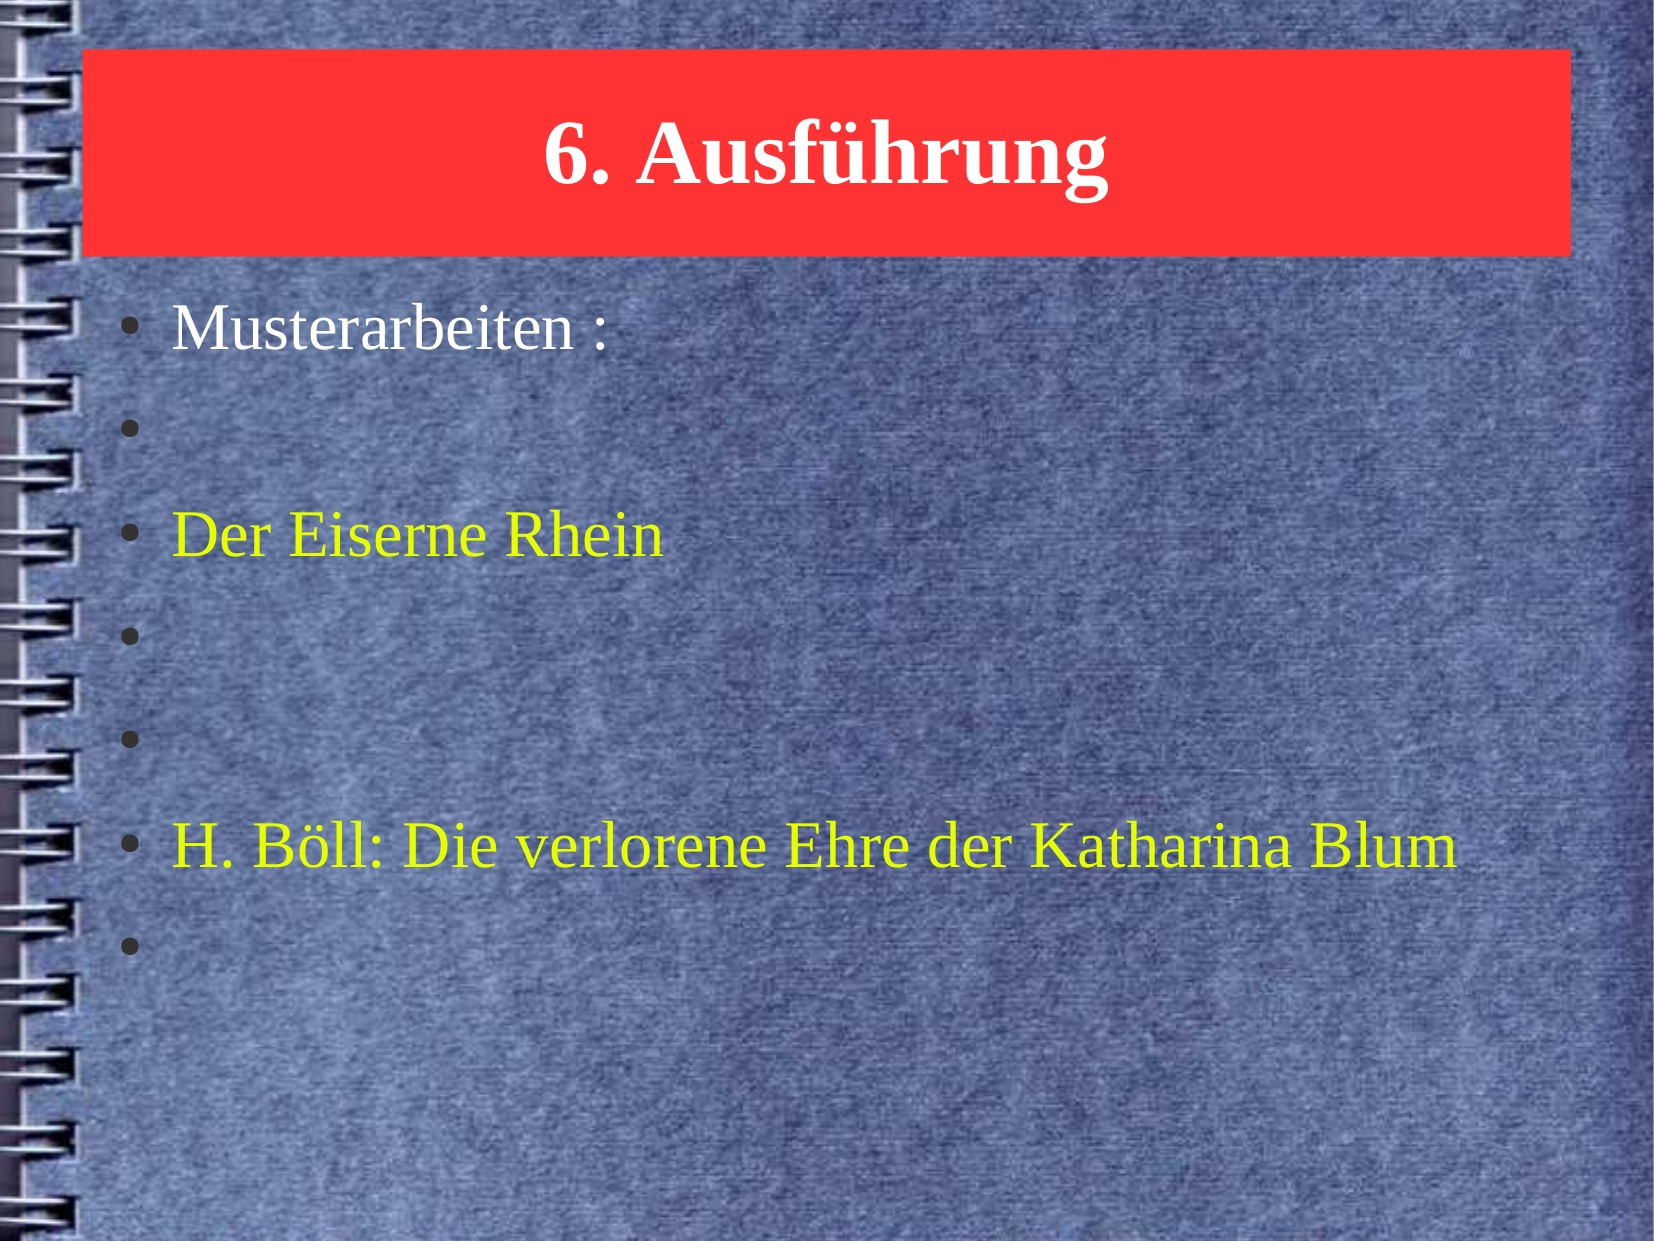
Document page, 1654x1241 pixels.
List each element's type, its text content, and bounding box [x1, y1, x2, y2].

picture [0, 0, 1654, 1241]
title 6. Ausführung [82, 49, 1571, 257]
list Musterarbeiten : Der Eiserne Rhein H. Böll: Die verlorene Ehre der Katharina Blum [82, 290, 1571, 1109]
